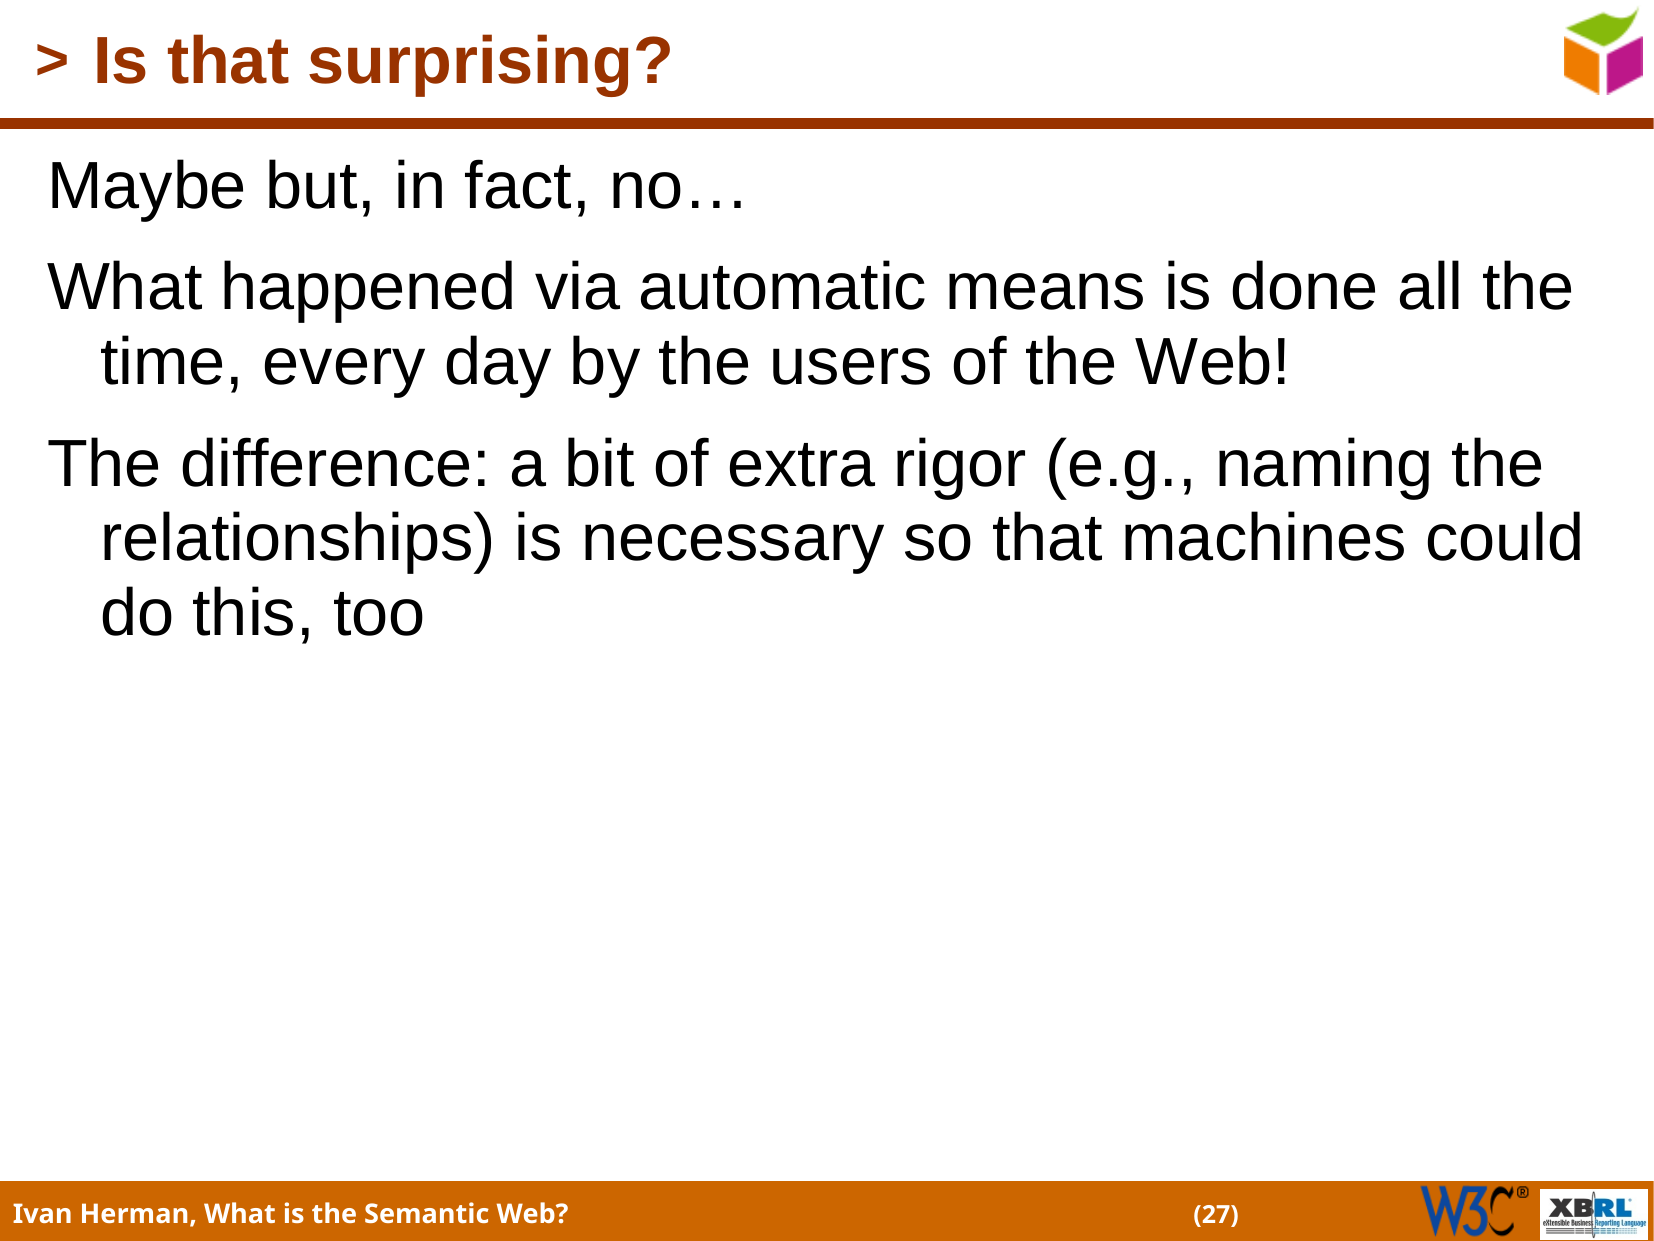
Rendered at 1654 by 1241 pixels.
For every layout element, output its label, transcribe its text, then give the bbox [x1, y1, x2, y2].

picture [1564, 5, 1643, 95]
title Is that surprising? [93, 0, 1493, 119]
picture [1540, 1189, 1648, 1240]
picture [1417, 1183, 1533, 1240]
list Maybe but, in fact, no… What happened via automatic means is done all the time, every day by the users of the Web! The difference: a bit of extra rigor (e.g., naming the relationships) is necessary so that machines could do this, too [29, 147, 1624, 1134]
